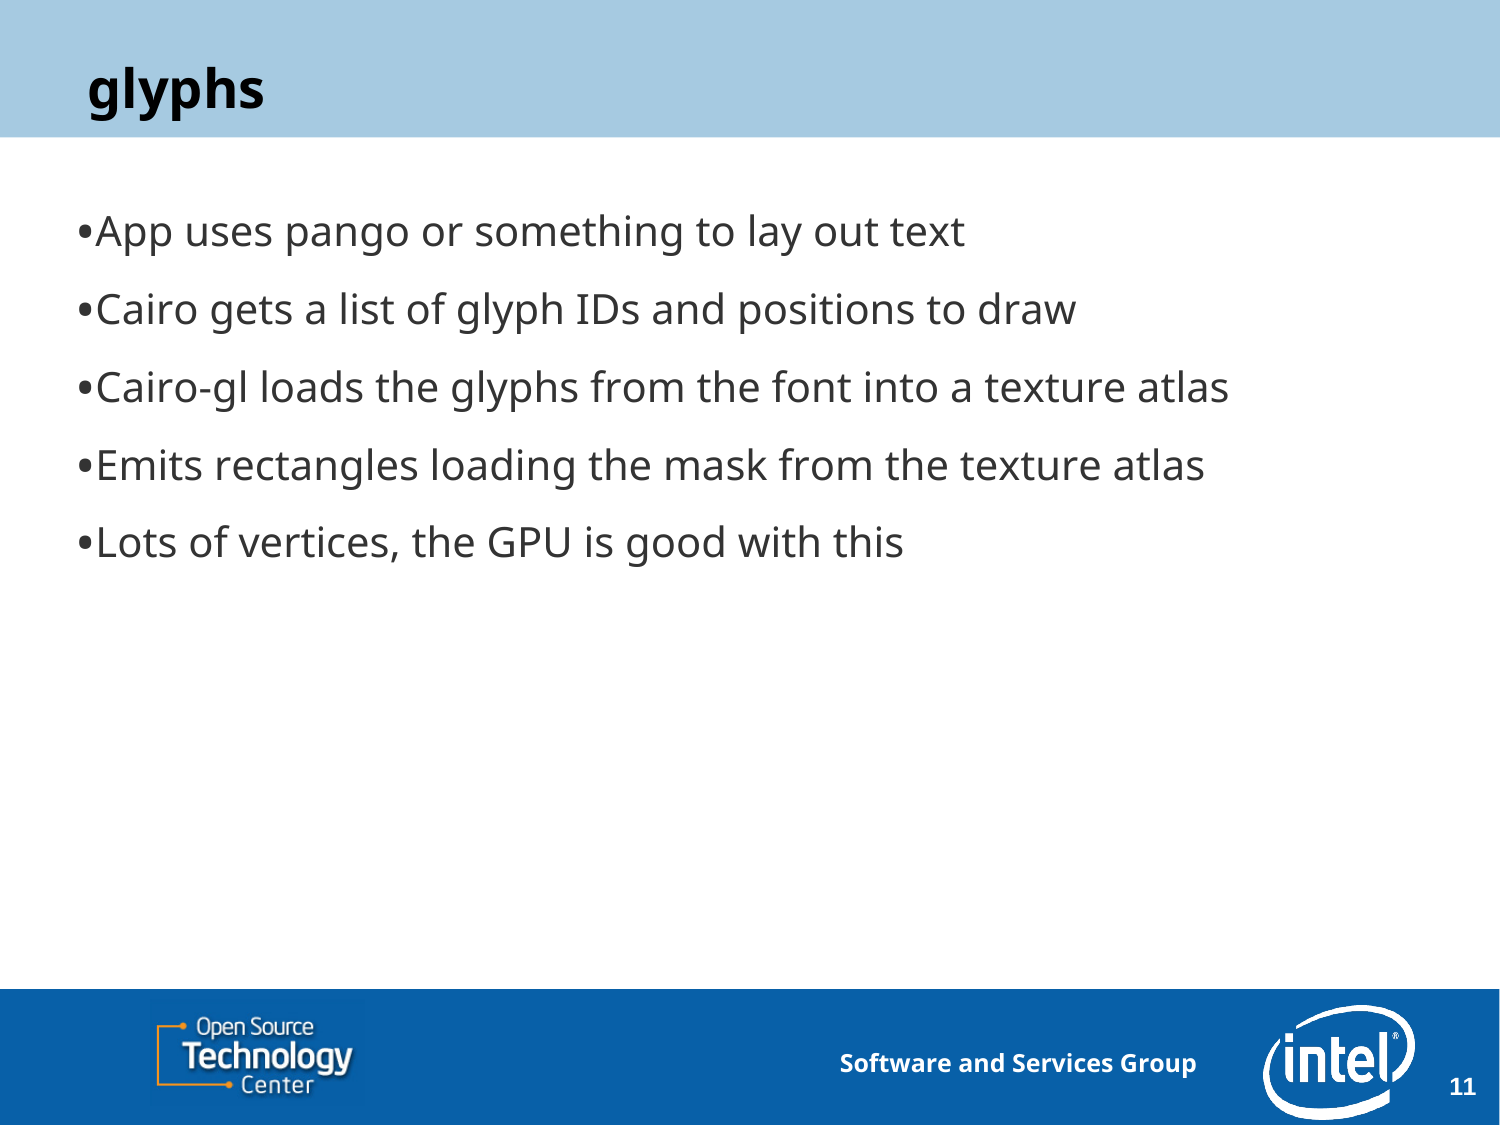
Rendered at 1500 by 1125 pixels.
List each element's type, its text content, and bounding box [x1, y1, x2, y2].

picture [150, 999, 365, 1106]
title glyphs [87, 44, 1446, 131]
list App uses pango or something to lay out text Cairo gets a list of glyph IDs and positions to draw Cairo-gl loads the glyphs from the font into a texture atlas Emits rectangles loading the mask from the texture atlas Lots of vertices, the GPU is good with this [74, 202, 1425, 930]
picture [1263, 1005, 1415, 1120]
